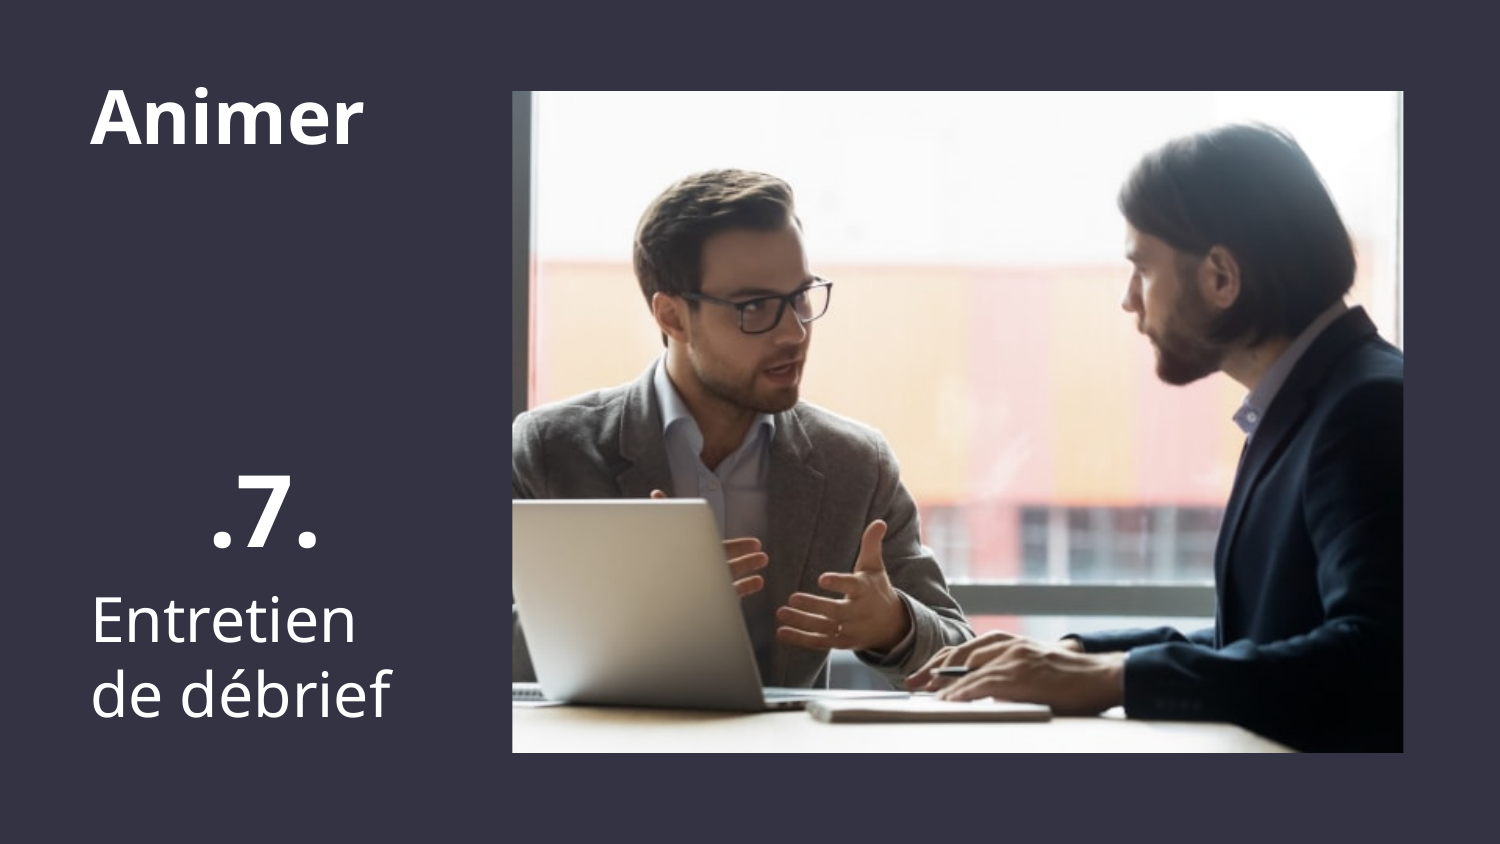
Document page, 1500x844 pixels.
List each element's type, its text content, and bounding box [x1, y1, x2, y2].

list .7. Entretien de débrief [75, 227, 438, 746]
picture [512, 91, 1404, 753]
title Animer [75, 33, 1425, 175]
